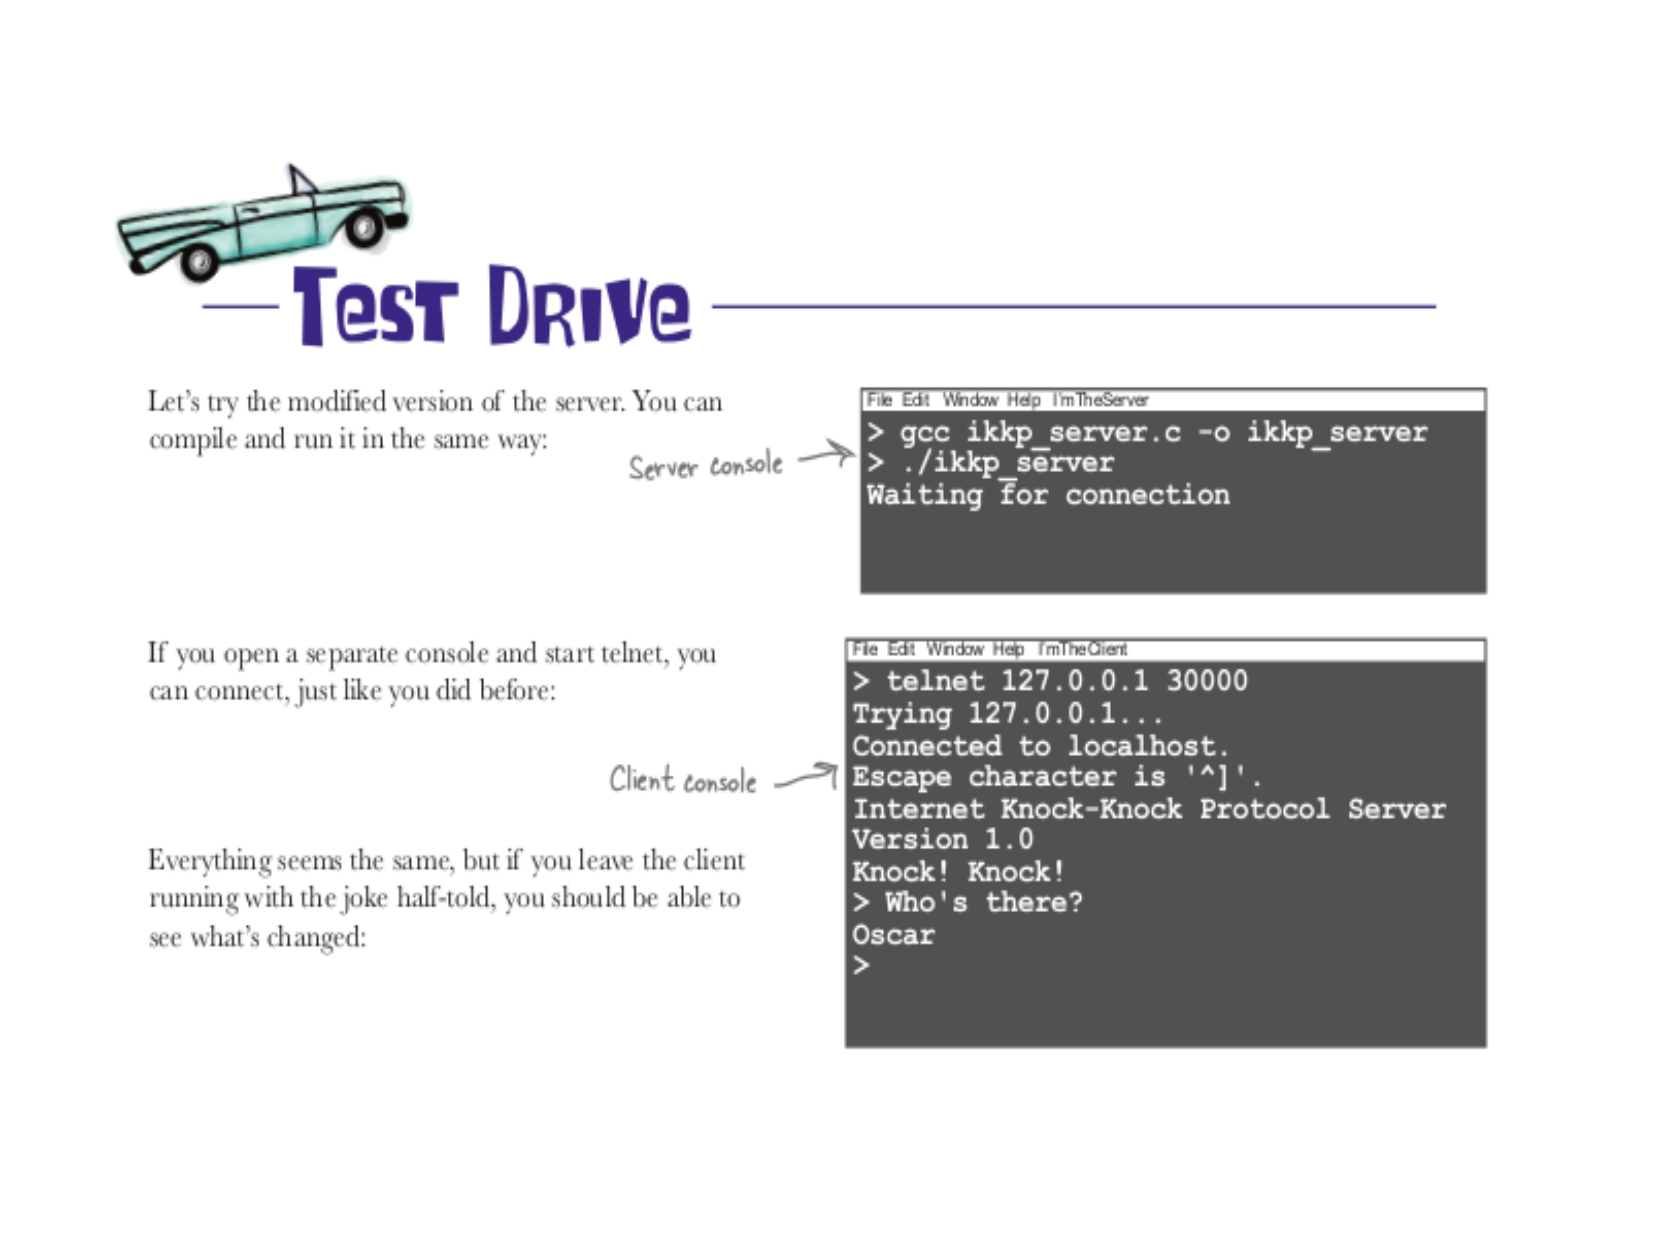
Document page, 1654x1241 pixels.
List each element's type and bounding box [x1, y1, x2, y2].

picture [82, 153, 1548, 1075]
